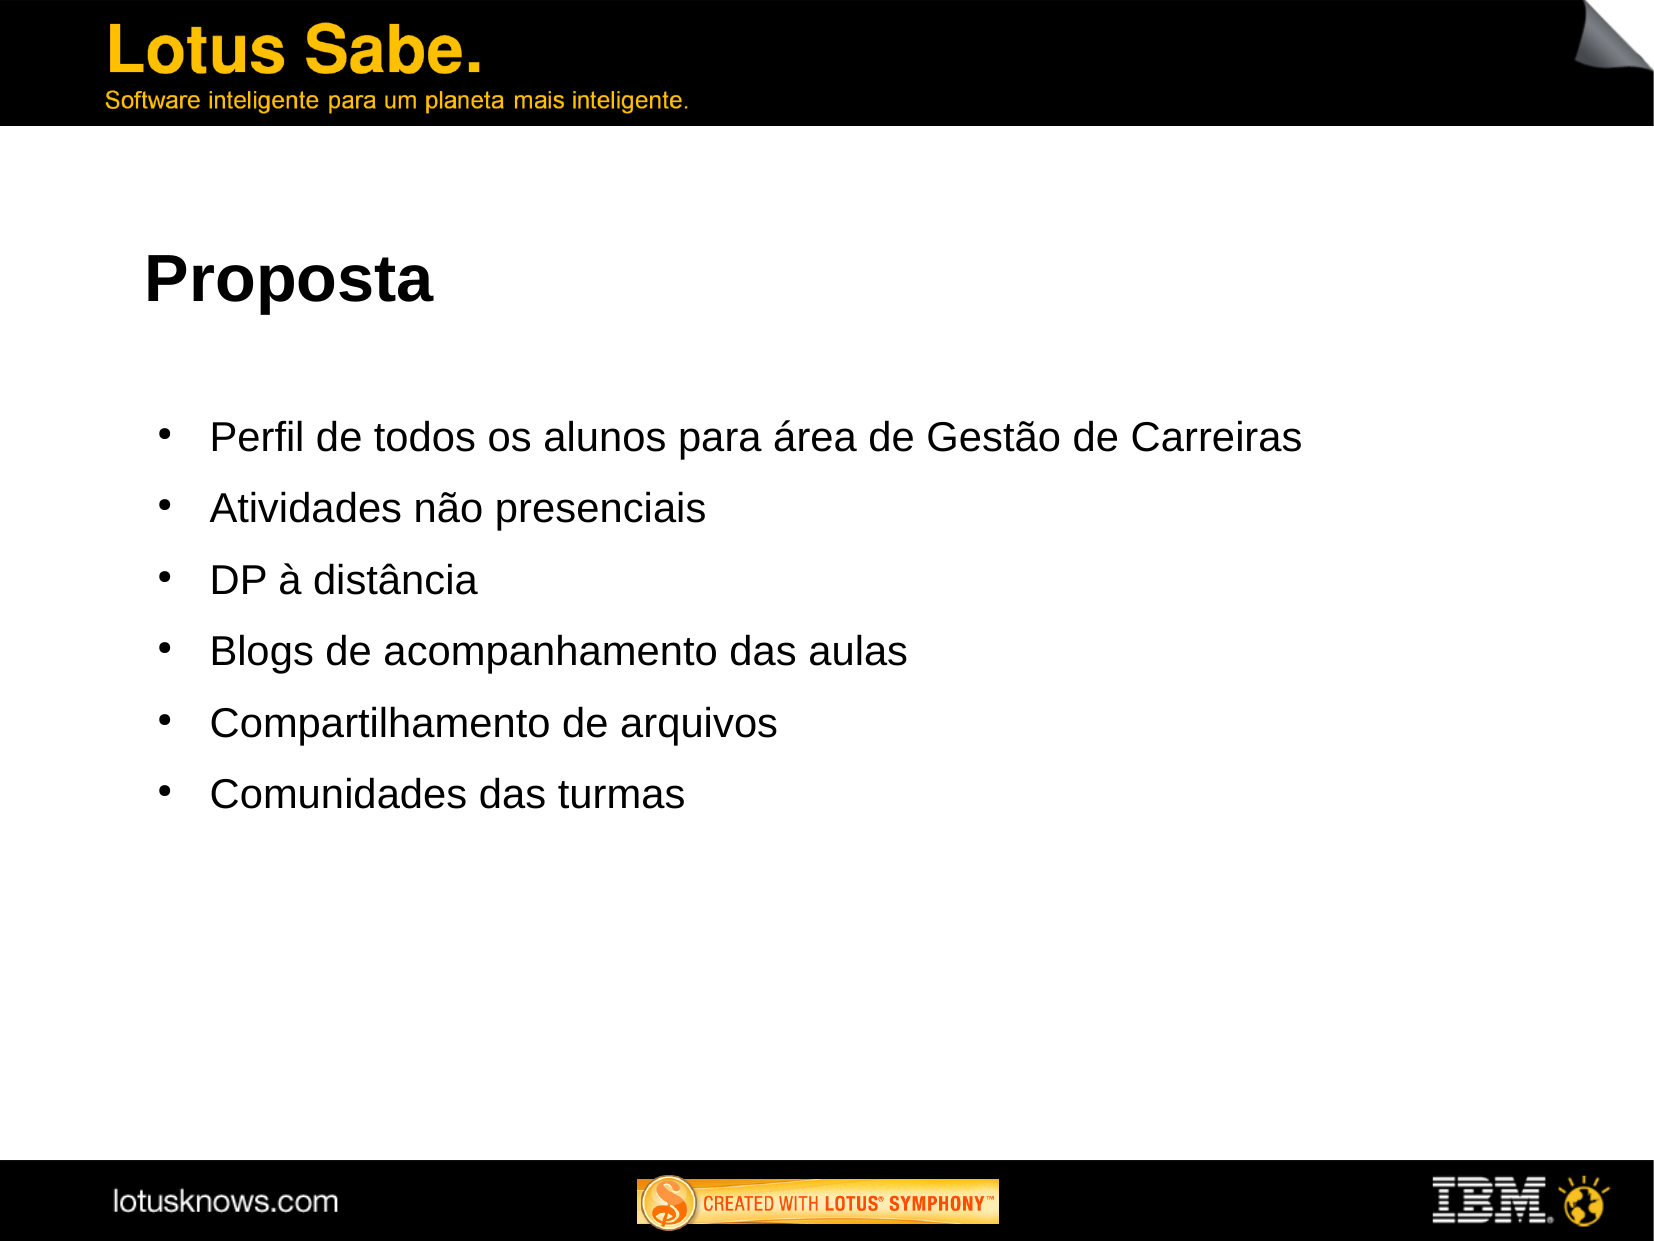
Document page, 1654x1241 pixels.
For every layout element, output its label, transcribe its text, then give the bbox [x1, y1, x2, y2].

list Perfil de todos os alunos para área de Gestão de Carreiras Atividades não presenciais DP à distância Blogs de acompanhamento das aulas Compartilhamento de arquivos Comunidades das turmas [139, 338, 1552, 988]
picture [0, 0, 1654, 126]
picture [0, 1160, 1654, 1241]
title Proposta [145, 143, 1513, 316]
